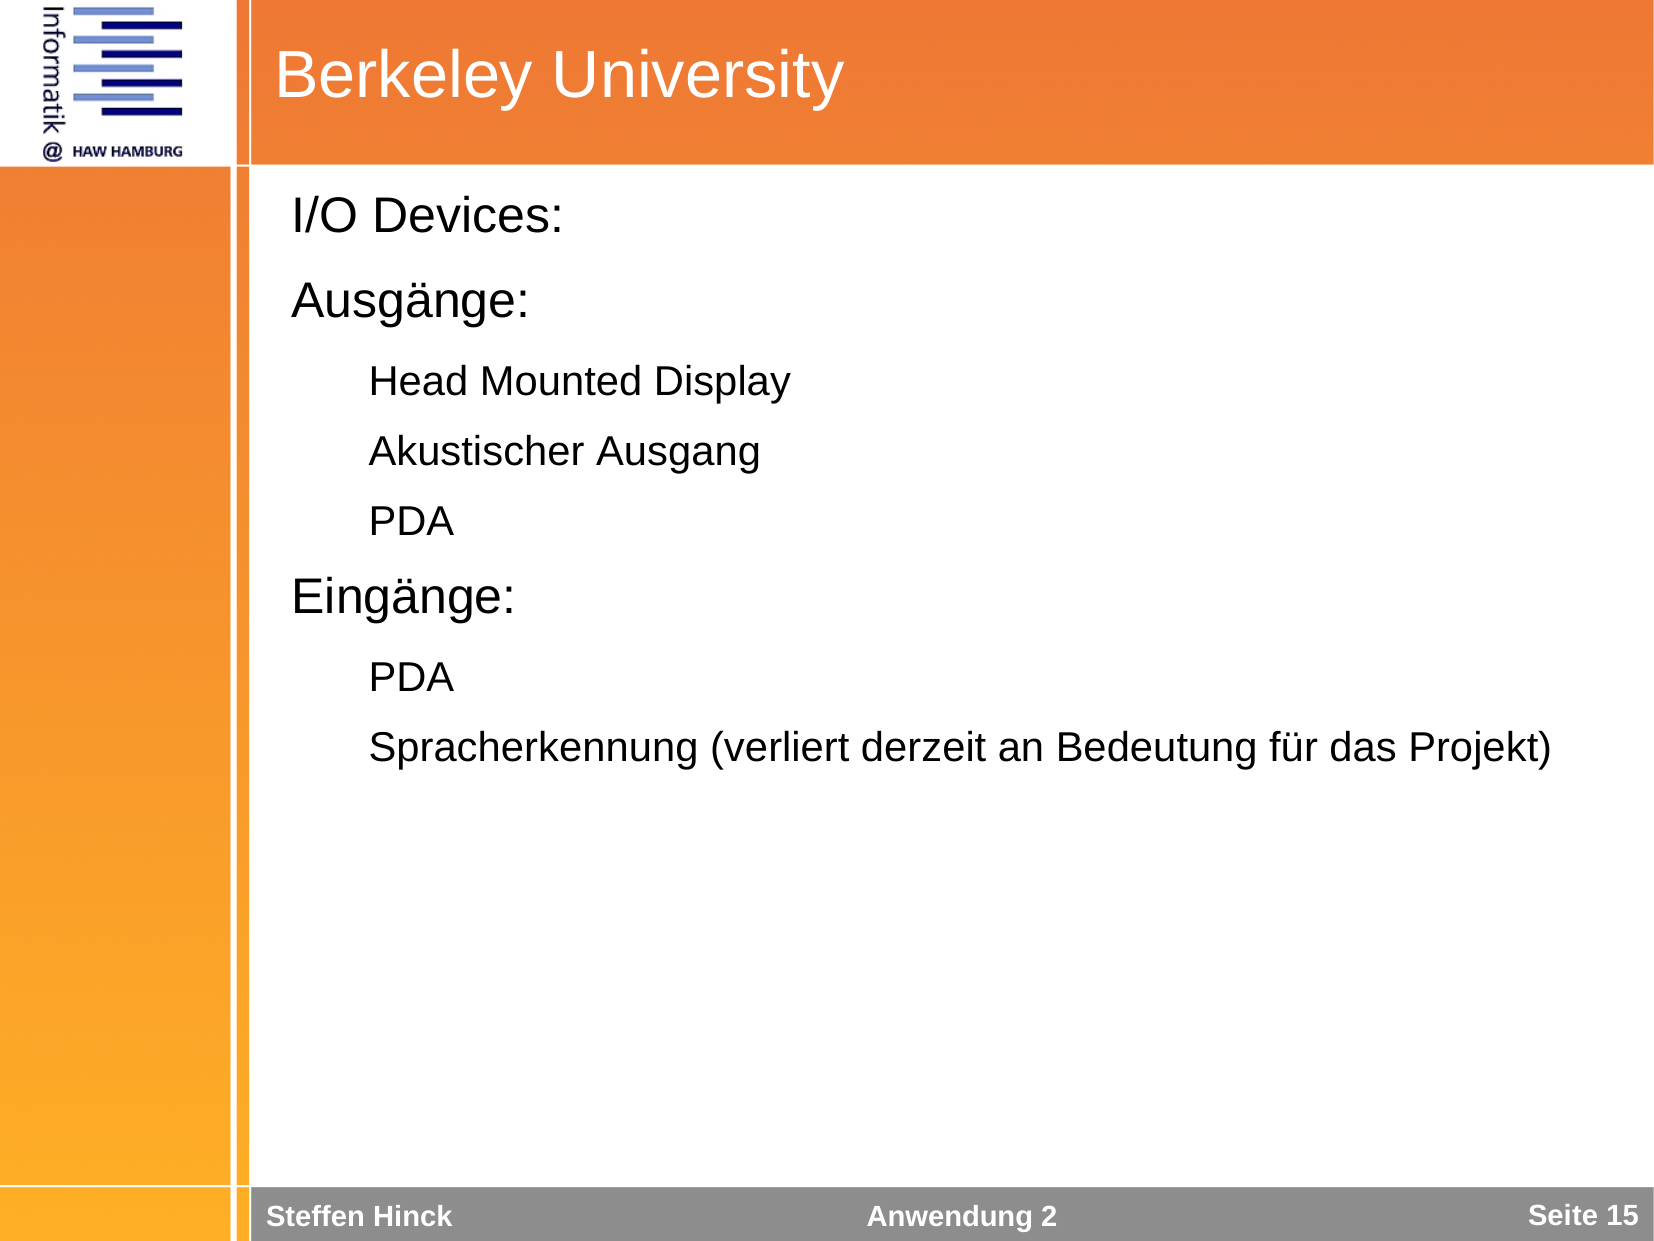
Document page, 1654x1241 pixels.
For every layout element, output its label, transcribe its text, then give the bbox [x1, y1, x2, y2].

picture [0, 0, 1654, 1241]
list I/O Devices: Ausgänge: Head Mounted Display Akustischer Ausgang PDA Eingänge: PDA Spracherkennung (verliert derzeit an Bedeutung für das Projekt) [274, 187, 941, 1175]
picture [43, 5, 186, 162]
title Berkeley University [274, 11, 1651, 137]
